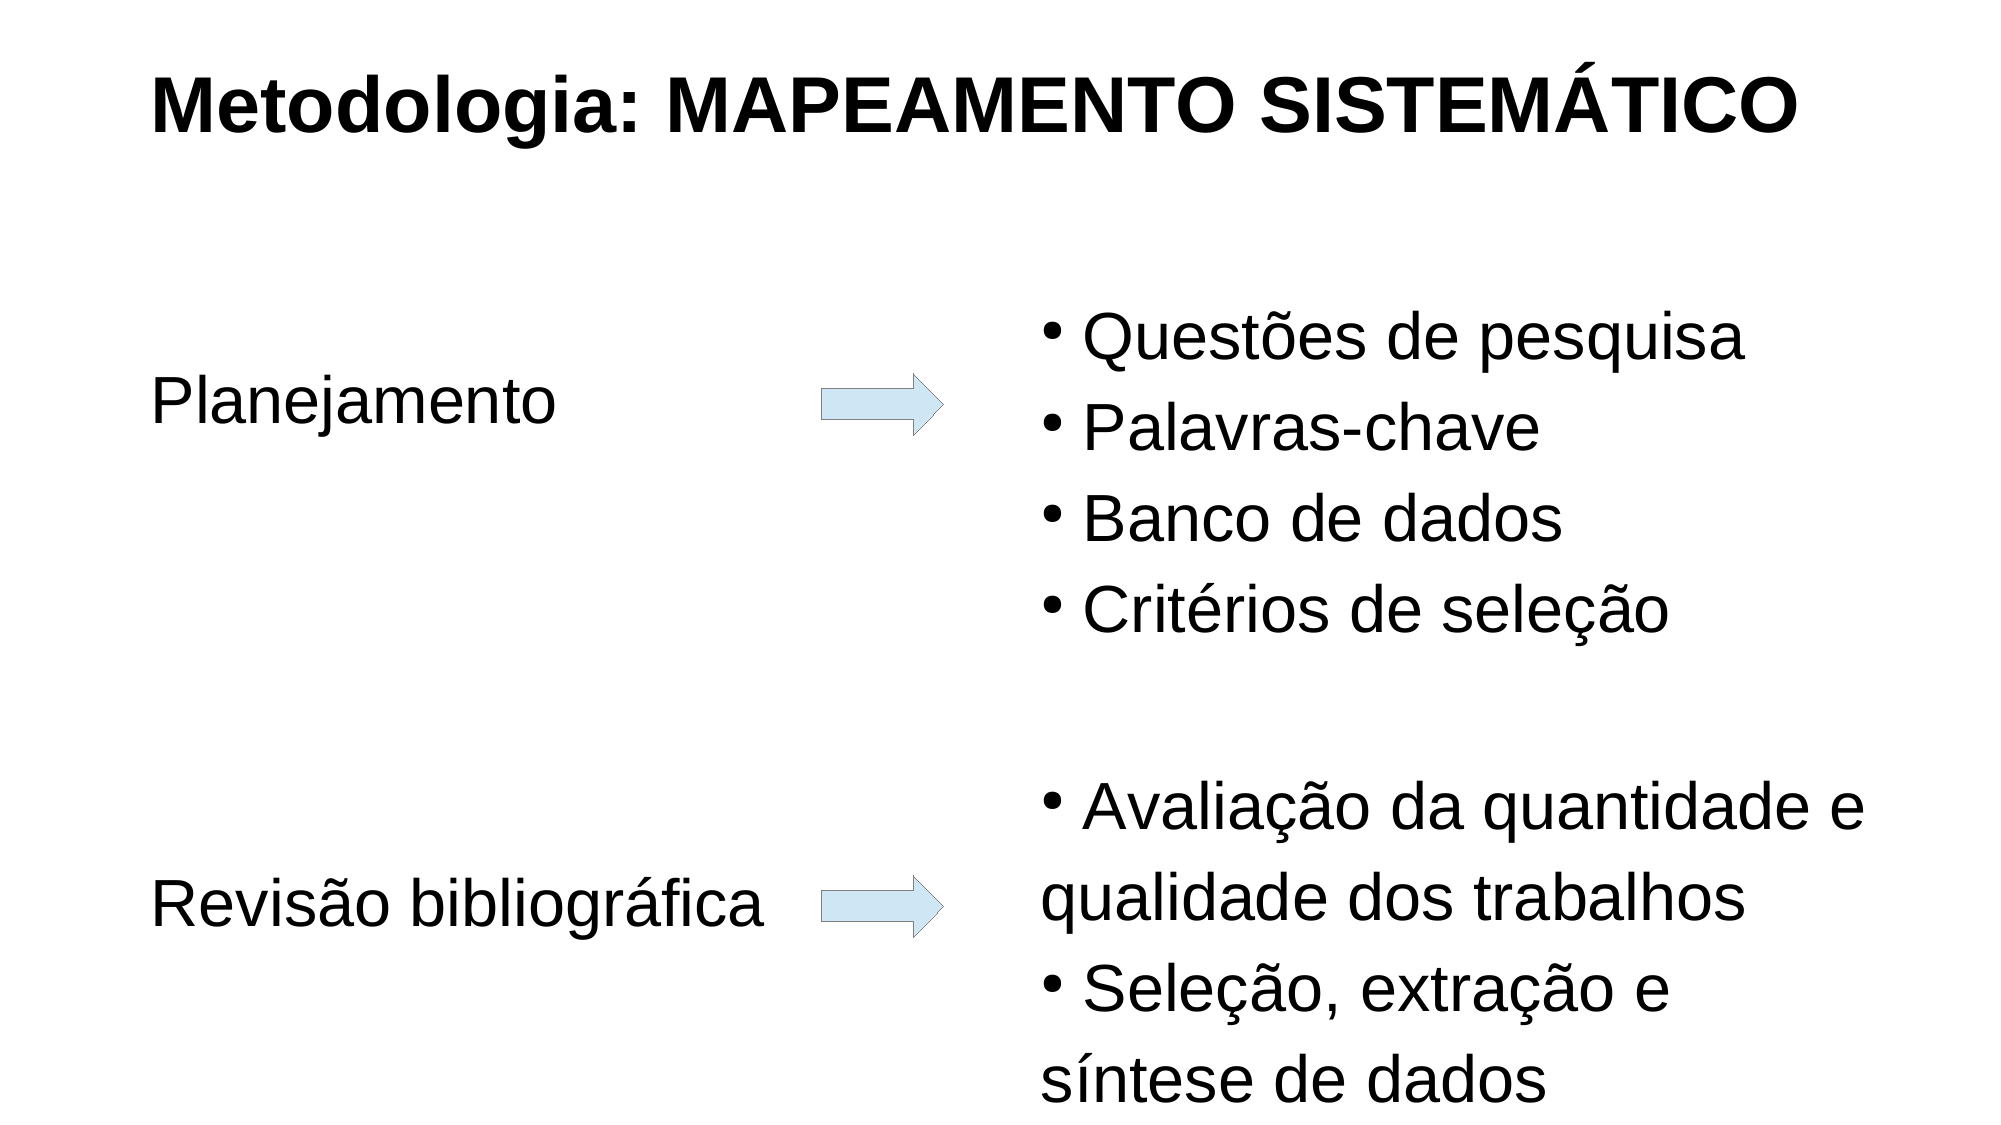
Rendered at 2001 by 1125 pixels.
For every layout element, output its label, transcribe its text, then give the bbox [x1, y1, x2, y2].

title Metodologia: MAPEAMENTO SISTEMÁTICO Planejamento Revisão bibliográfica [135, 57, 1916, 1019]
text_box Questões de pesquisa Palavras-chave Banco de dados Critérios de seleção [1025, 274, 1819, 654]
text_box Avaliação da quantidade e qualidade dos trabalhos Seleção, extração e síntese de dados [1025, 744, 1916, 1124]
text_box [821, 373, 944, 436]
text_box [821, 875, 944, 938]
